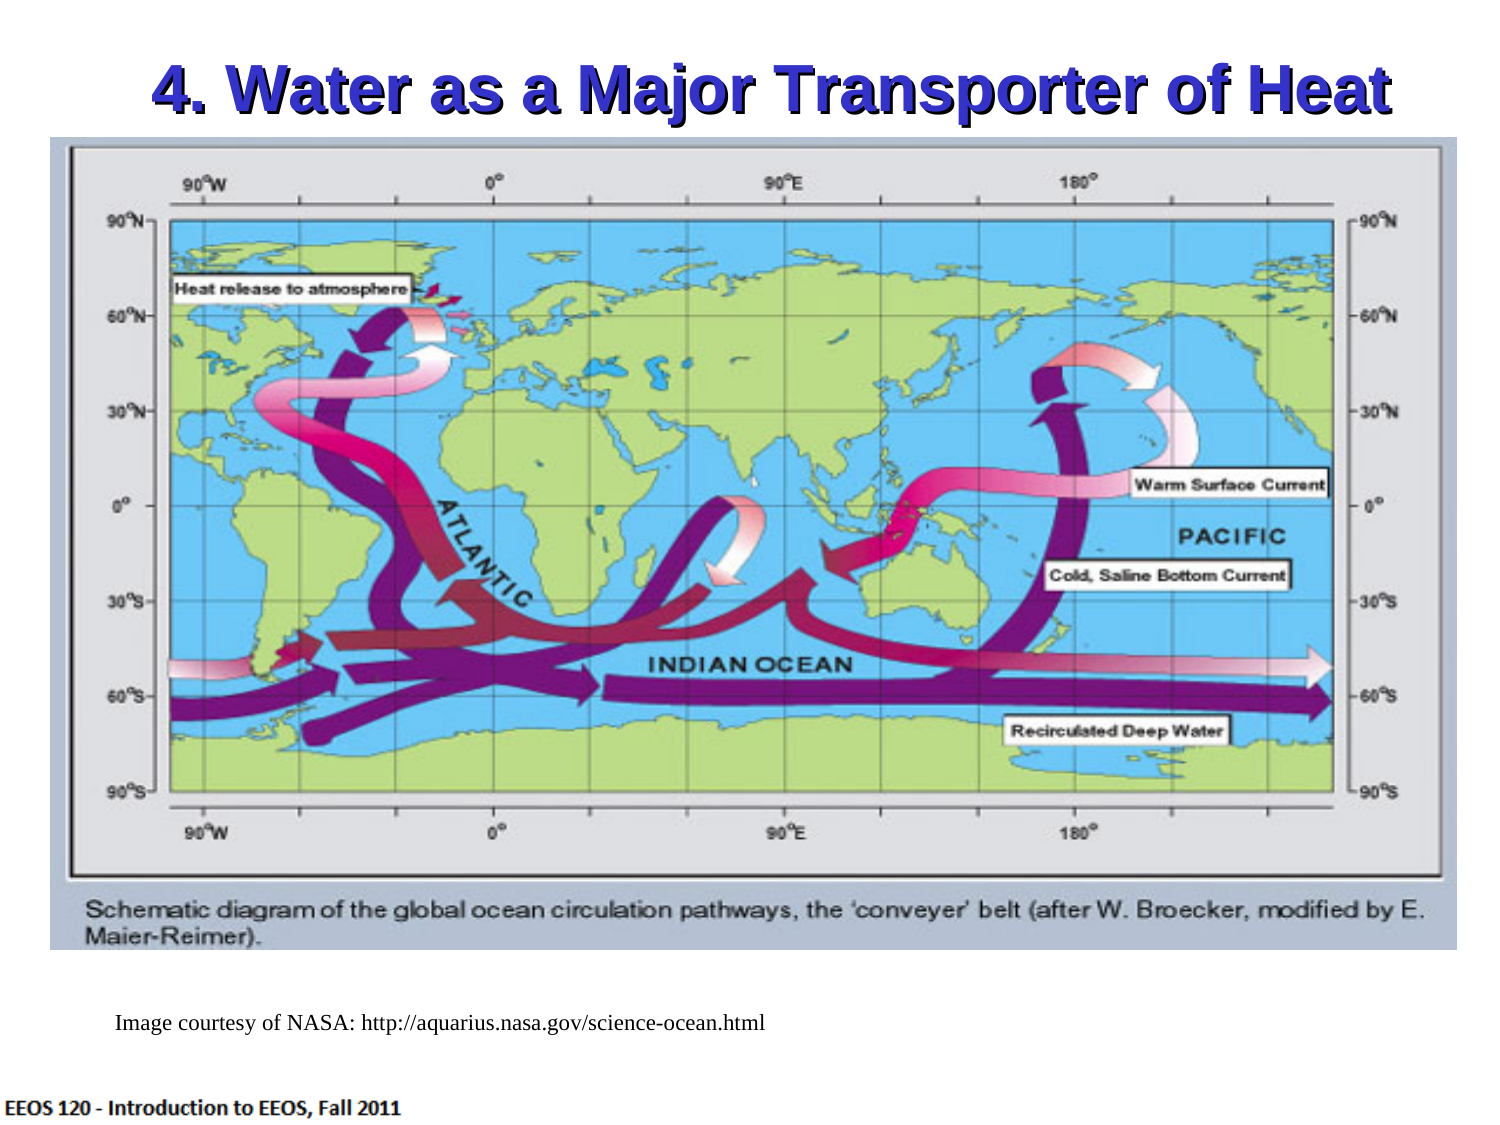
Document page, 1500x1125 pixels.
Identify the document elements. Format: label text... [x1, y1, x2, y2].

text_box 4. Water as a Major Transporter of Heat [137, 37, 1408, 133]
text_box Image courtesy of NASA: http://aquarius.nasa.gov/science-ocean.html [99, 999, 782, 1043]
picture [0, 1090, 406, 1125]
picture [50, 137, 1457, 951]
